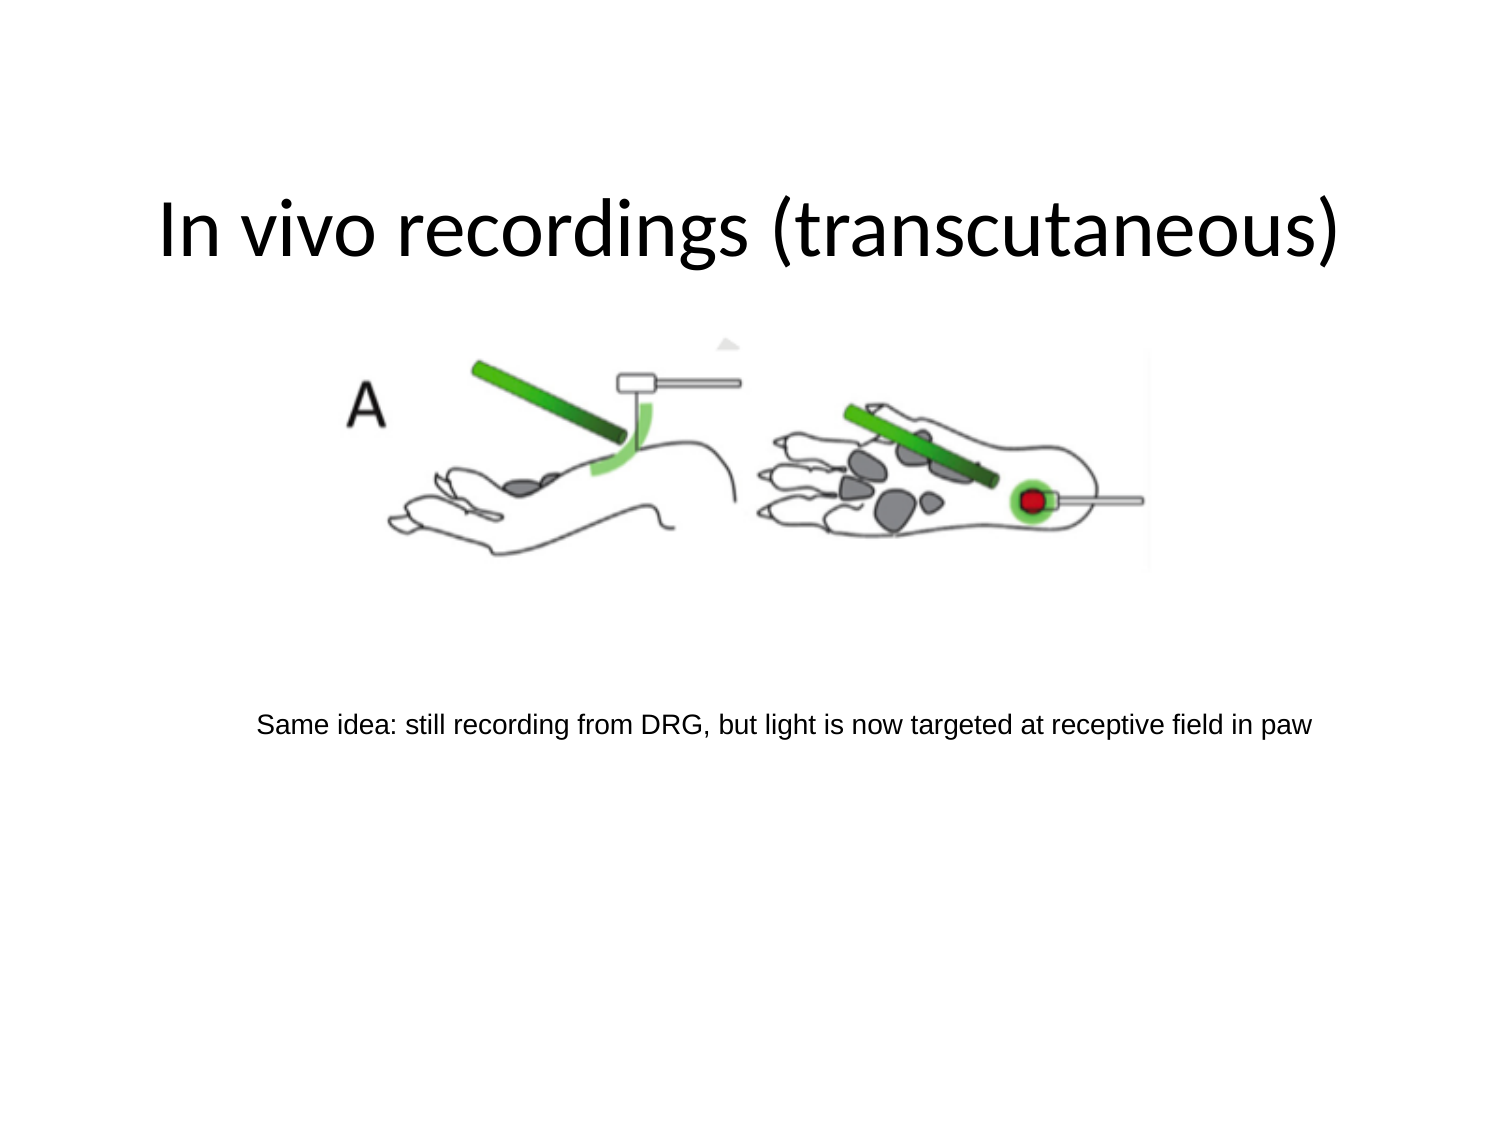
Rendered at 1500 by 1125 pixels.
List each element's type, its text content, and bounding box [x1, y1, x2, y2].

title In vivo recordings (transcutaneous) [103, 141, 1397, 306]
text_box Same idea: still recording from DRG, but light is now targeted at receptive field in paw [241, 699, 1347, 749]
picture [321, 333, 1178, 583]
